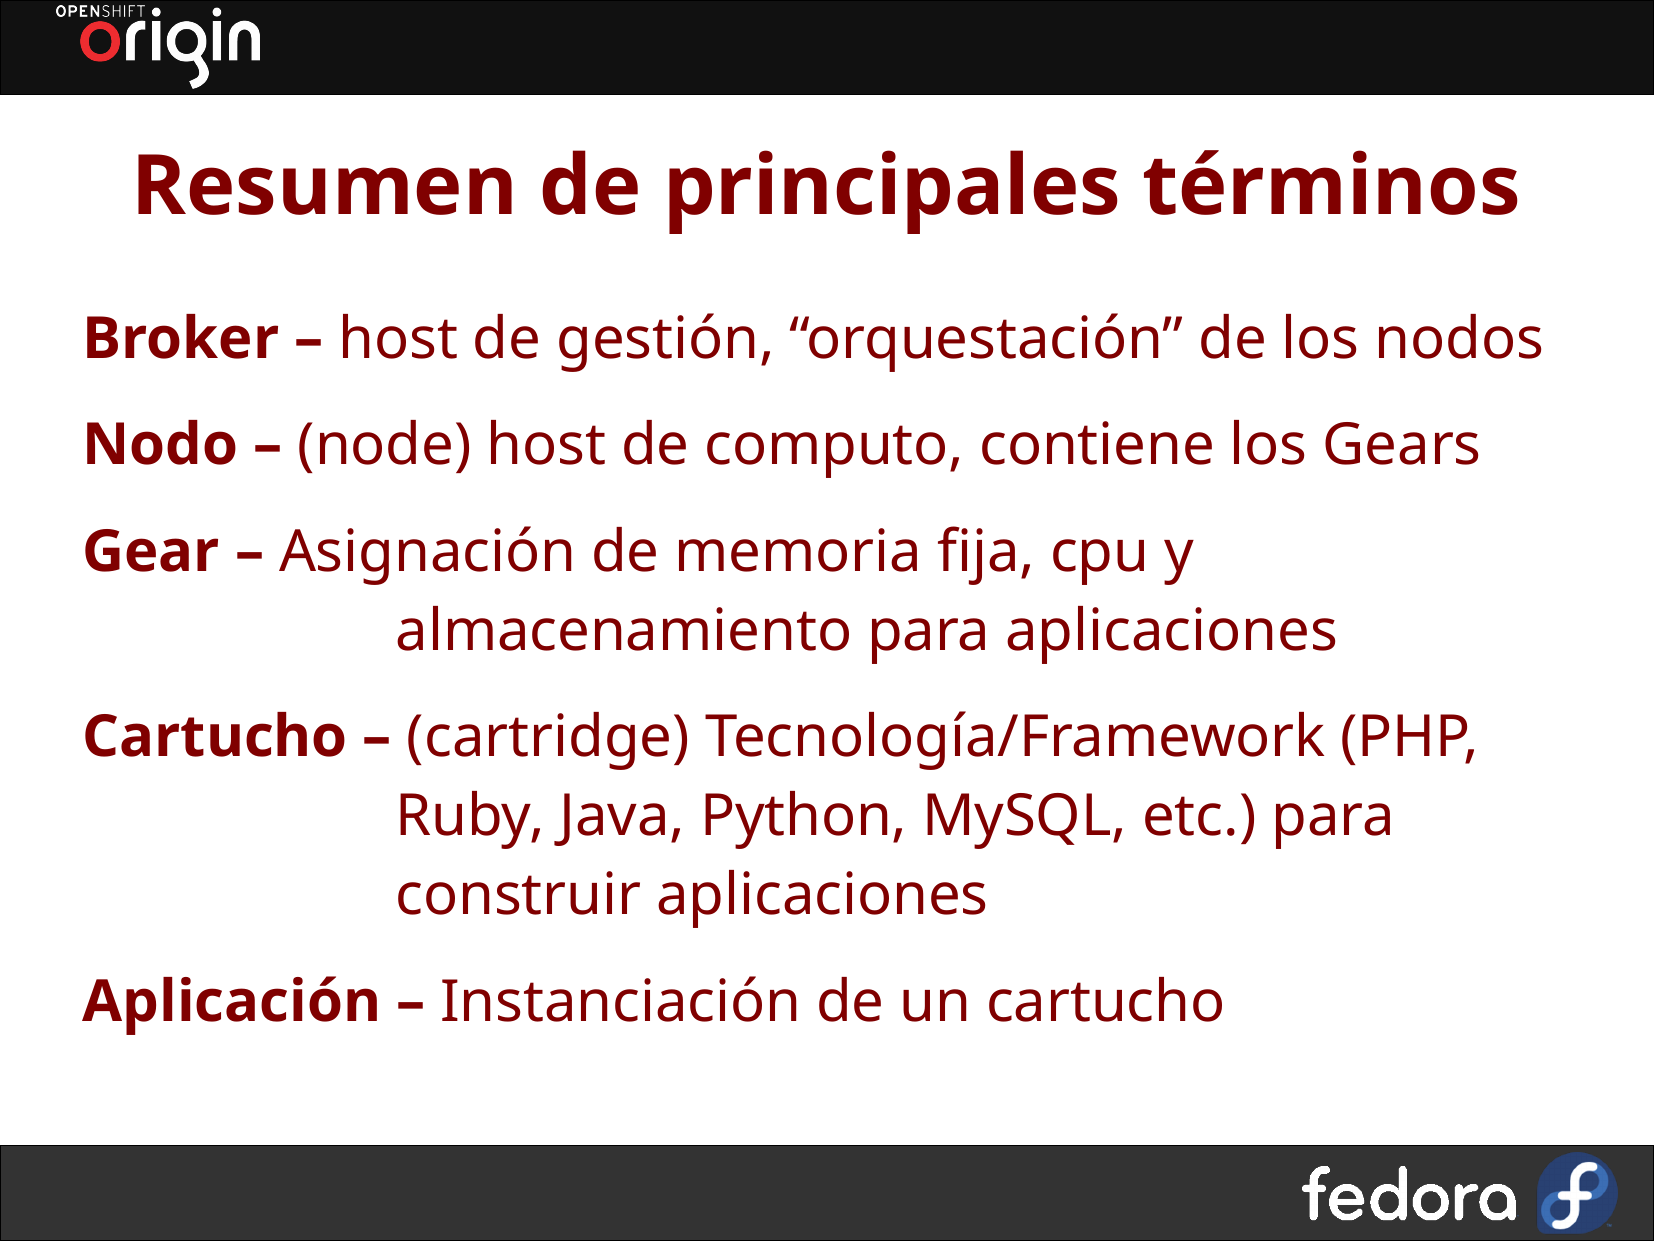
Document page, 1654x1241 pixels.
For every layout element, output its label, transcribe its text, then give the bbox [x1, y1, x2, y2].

title Resumen de principales términos [82, 78, 1571, 287]
picture [56, 5, 260, 89]
picture [1299, 1151, 1619, 1235]
list Broker – host de gestión, “orquestación” de los nodos Nodo – (node) host de computo, contiene los Gears Gear – Asignación de memoria fija, cpu y almacenamiento para aplicaciones Cartucho – (cartridge) Tecnología/Framework (PHP, Ruby, Java, Python, MySQL, etc.) para construir aplicaciones Aplicación – Instanciación de un cartucho [82, 296, 1571, 1099]
